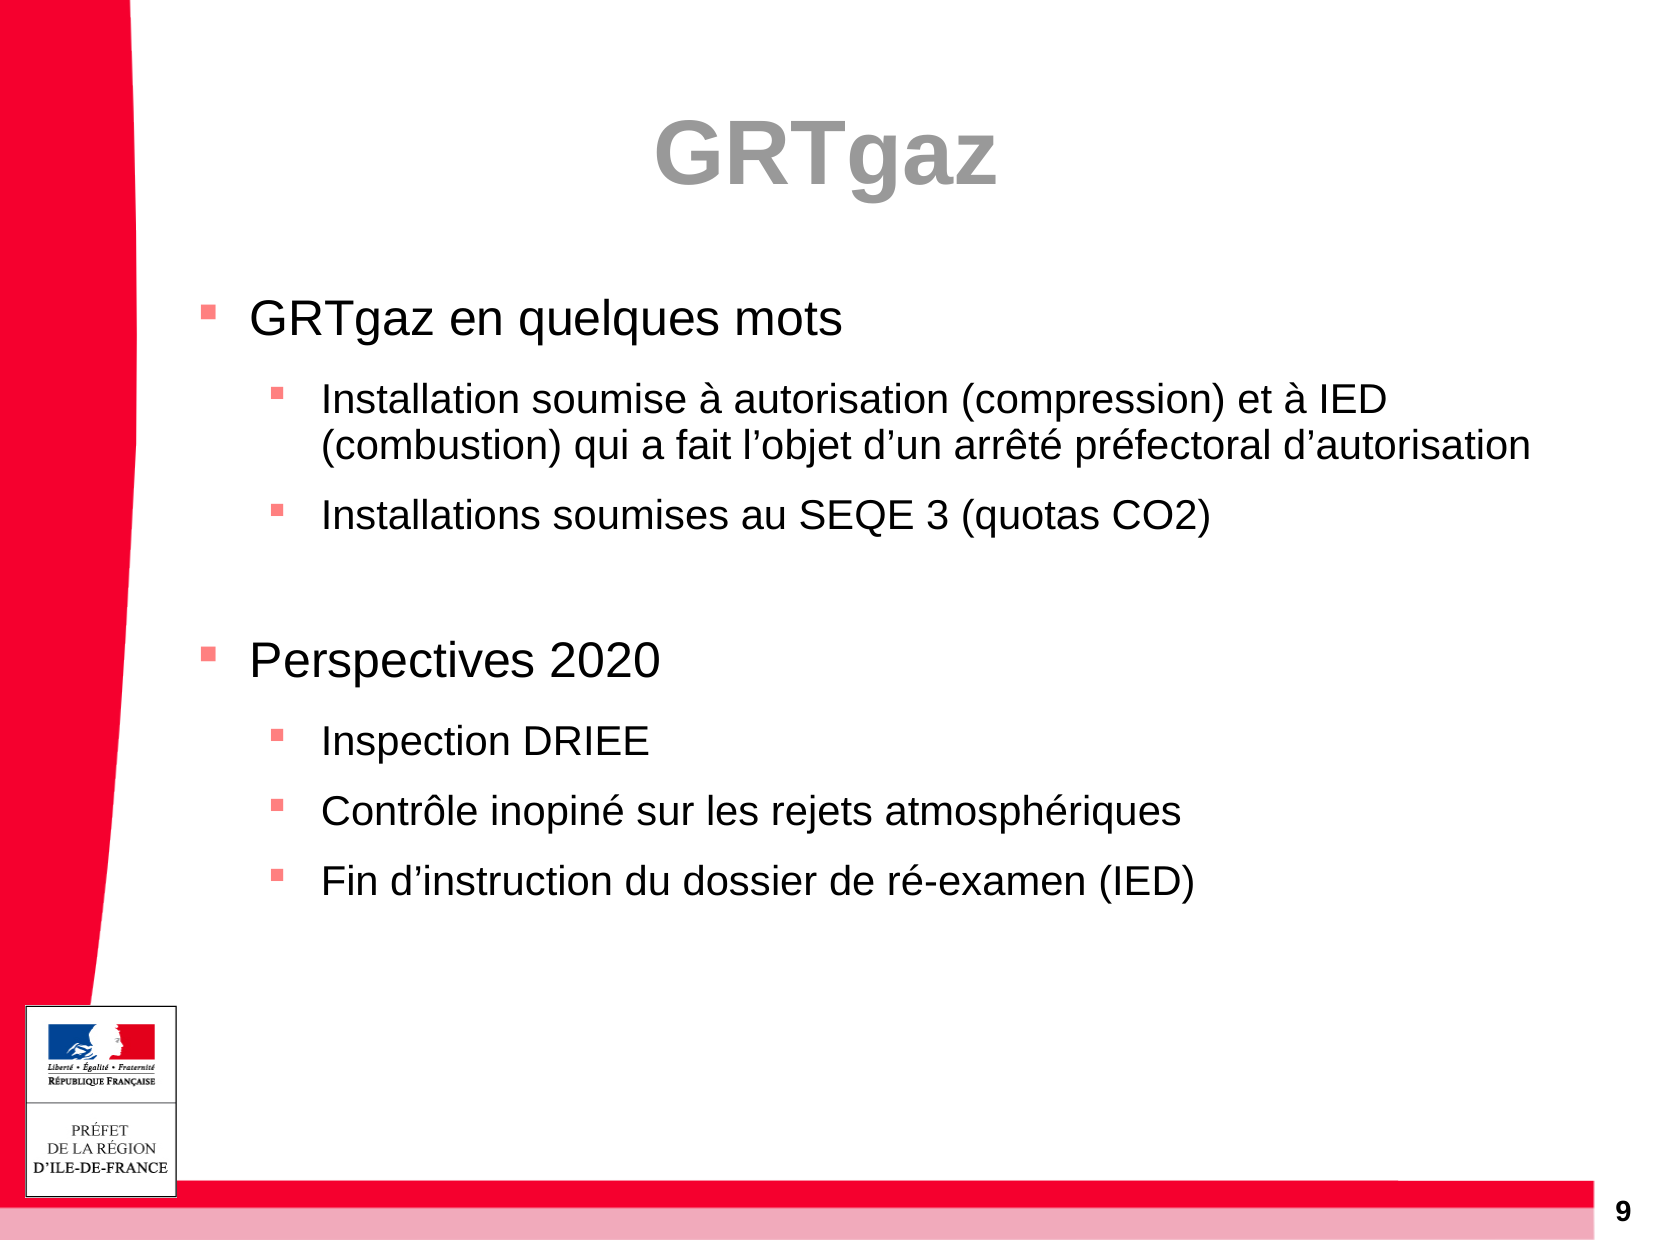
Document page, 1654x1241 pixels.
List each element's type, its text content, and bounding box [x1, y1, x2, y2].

list GRTgaz en quelques mots Installation soumise à autorisation (compression) et à IED (combustion) qui a fait l’objet d’un arrêté préfectoral d’autorisation Installations soumises au SEQE 3 (quotas CO2) Perspectives 2020 Inspection DRIEE Contrôle inopiné sur les rejets atmosphériques Fin d’instruction du dossier de ré-examen (IED) [179, 290, 1613, 1153]
picture [0, 0, 1653, 1240]
title GRTgaz [82, 49, 1571, 257]
